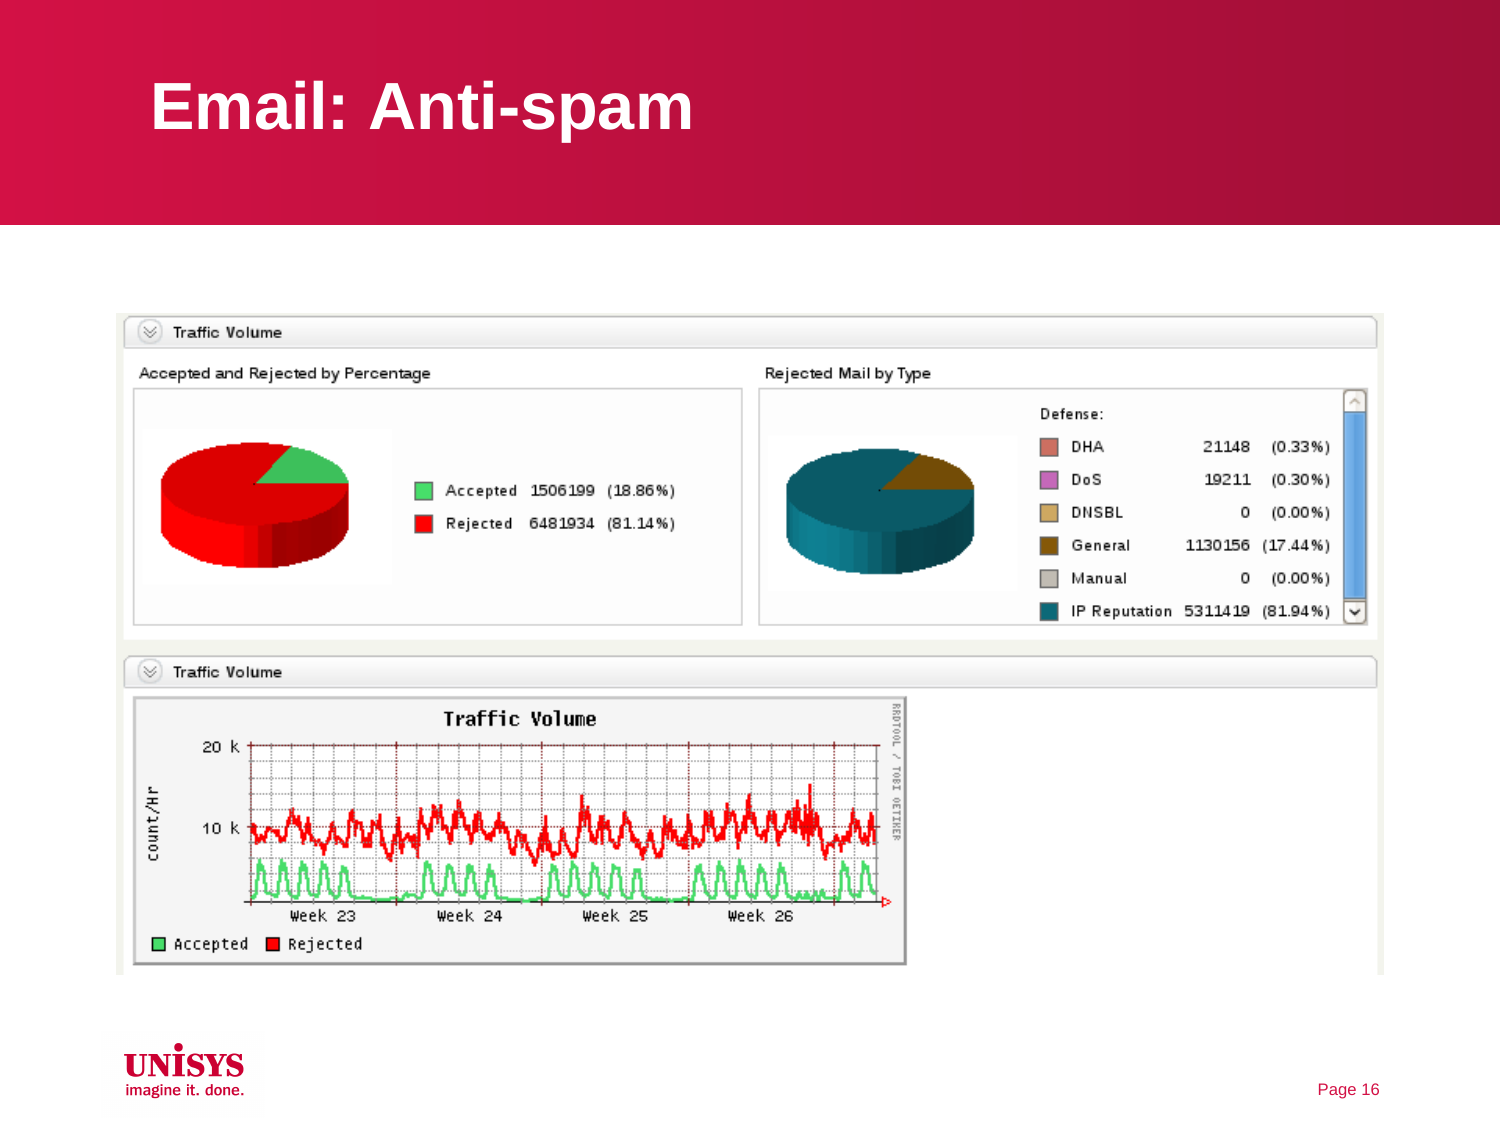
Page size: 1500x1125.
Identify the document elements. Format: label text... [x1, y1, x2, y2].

title Email: Anti-spam [112, 21, 1387, 195]
picture [101, 1031, 265, 1118]
picture [116, 313, 1384, 975]
